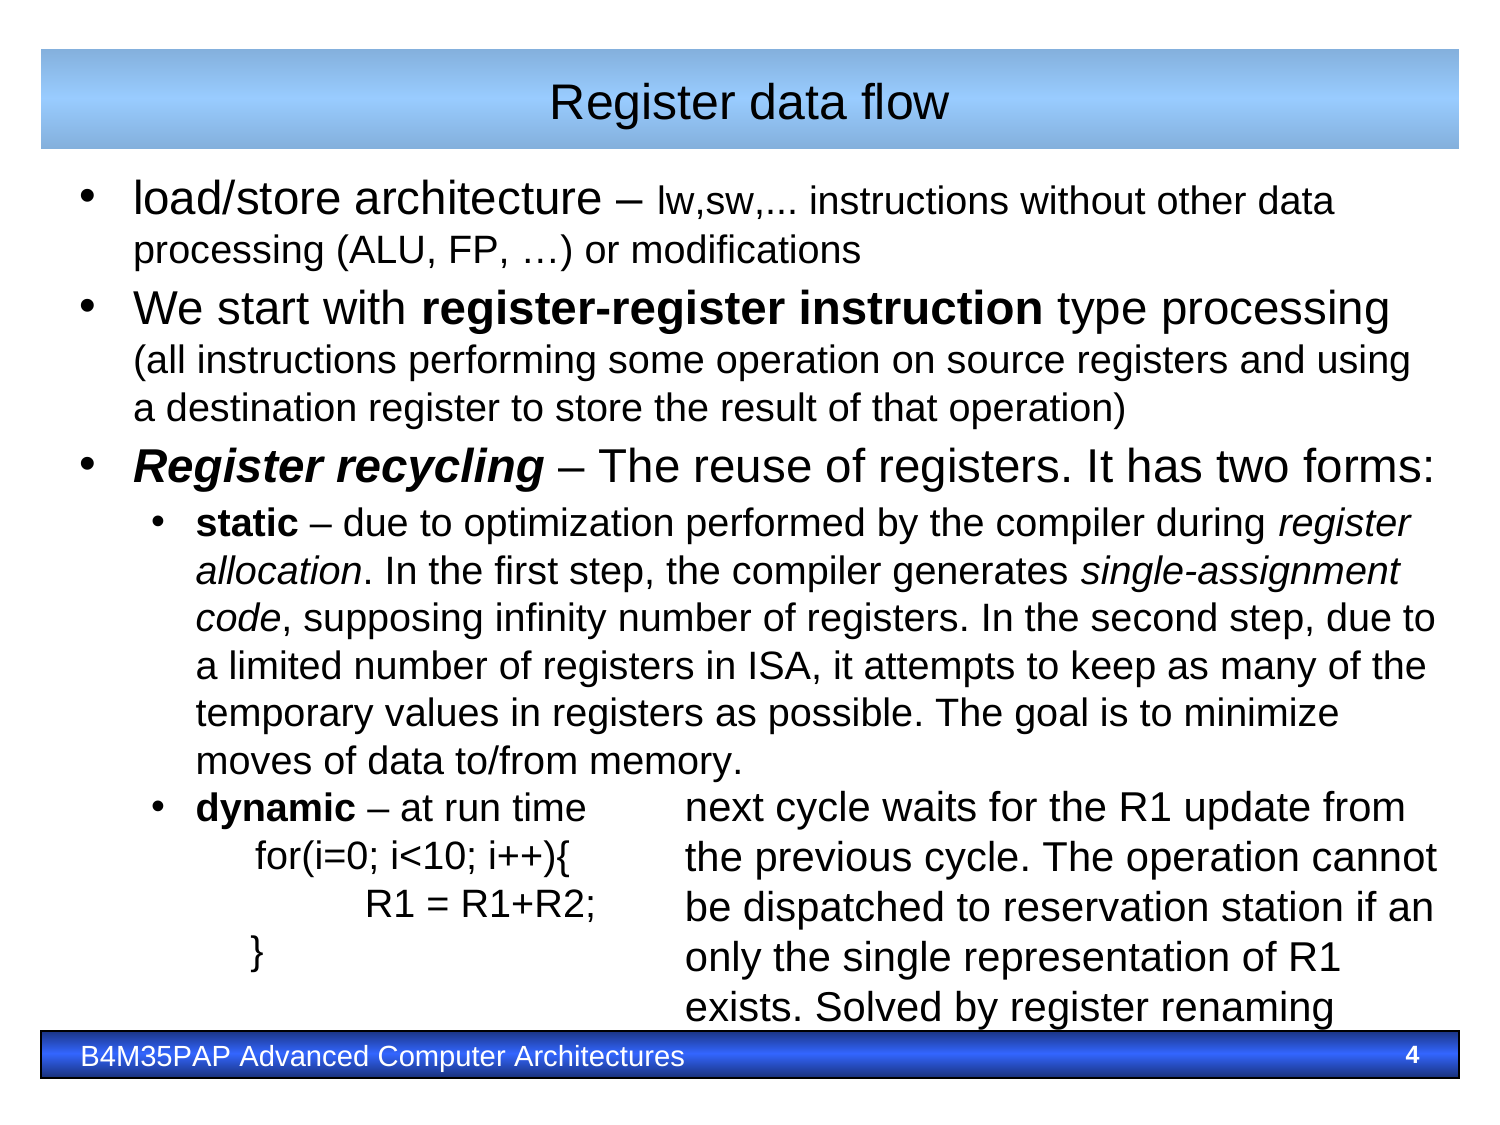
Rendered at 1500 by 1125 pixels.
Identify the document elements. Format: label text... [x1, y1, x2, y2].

list load/store architecture – lw,sw,... instructions without other data processing (ALU, FP, …) or modifications We start with register-register instruction type processing (all instructions performing some operation on source registers and using a destination register to store the result of that operation) Register recycling – The reuse of registers. It has two forms: static – due to optimization performed by the compiler during register allocation. In the first step, the compiler generates single-assignment code, supposing infinity number of registers. In the second step, due to a limited number of registers in ISA, it attempts to keep as many of the temporary values in registers as possible. The goal is to minimize moves of data to/from memory. dynamic – at run time for(i=0; i<10; i++){ R1 = R1+R2; } [64, 159, 1454, 1027]
text_box next cycle waits for the R1 update from the previous cycle. The operation cannot be dispatched to reservation station if an only the single representation of R1 exists. Solved by register renaming [670, 772, 1454, 1038]
title Register data flow [41, 49, 1459, 149]
